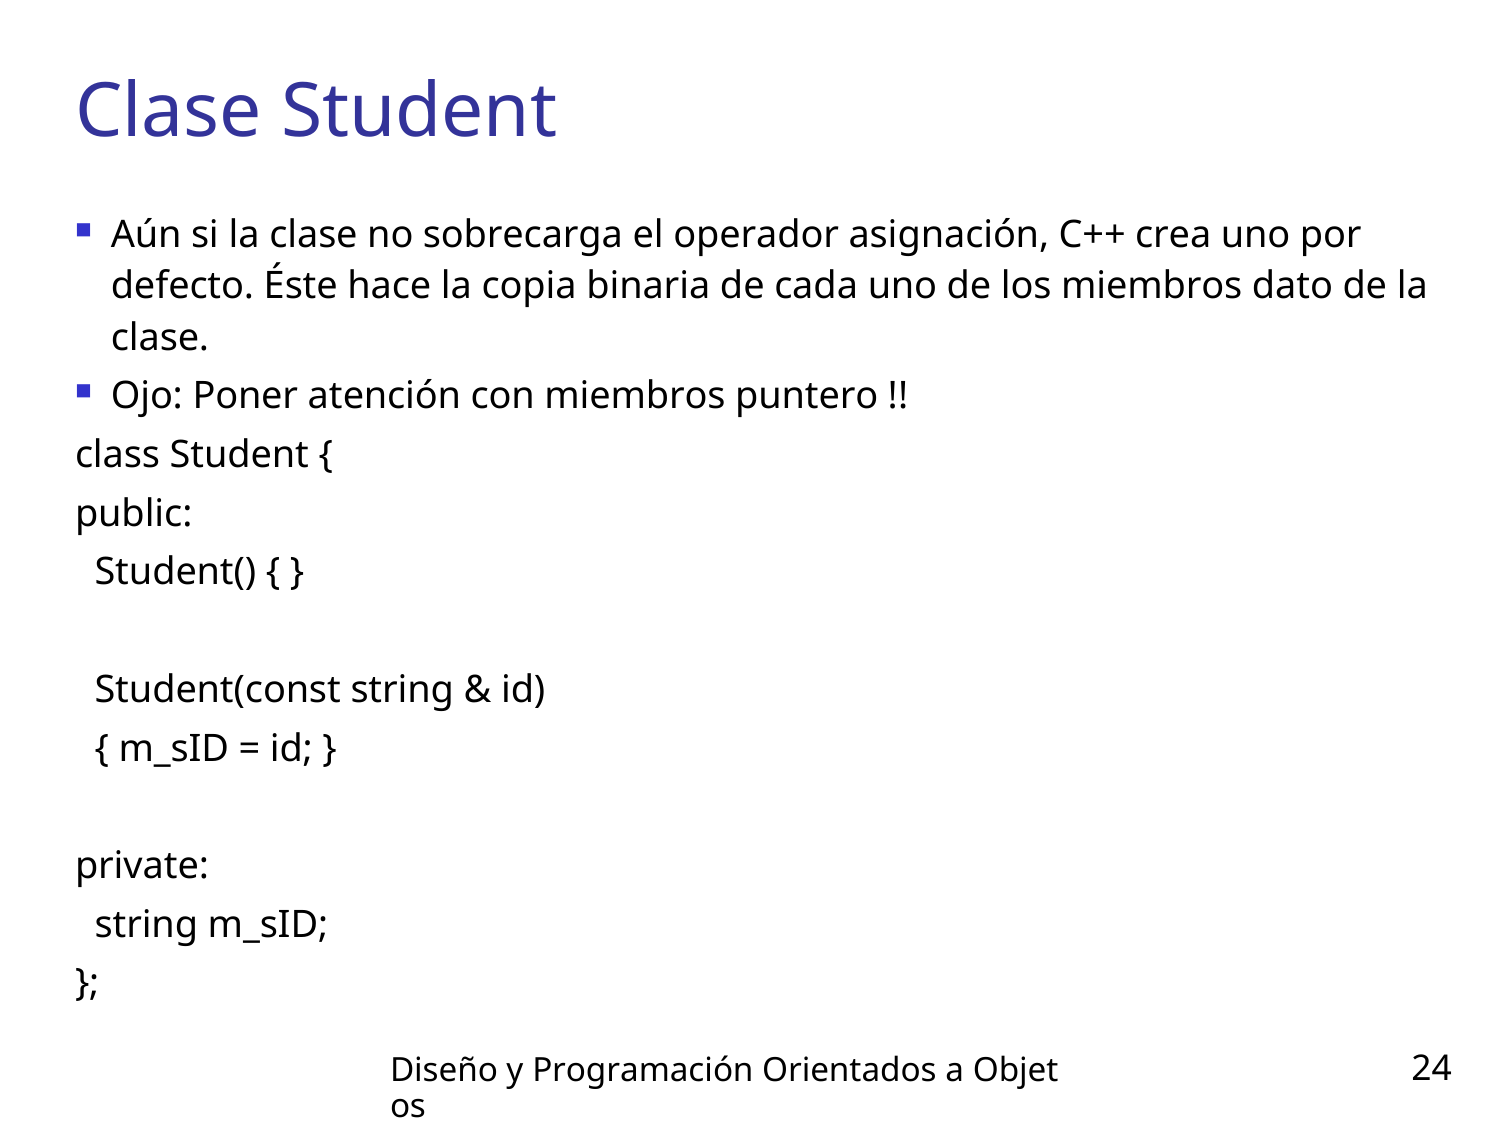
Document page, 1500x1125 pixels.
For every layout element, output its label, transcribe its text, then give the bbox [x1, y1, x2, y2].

title Clase Student [75, 25, 1466, 188]
list Aún si la clase no sobrecarga el operador asignación, C++ crea uno por defecto. Éste hace la copia binaria de cada uno de los miembros dato de la clase. Ojo: Poner atención con miembros puntero !! class Student { public: Student() { } Student(const string & id)‏ { m_sID = id; } private: string m_sID; }; [75, 207, 1462, 1013]
